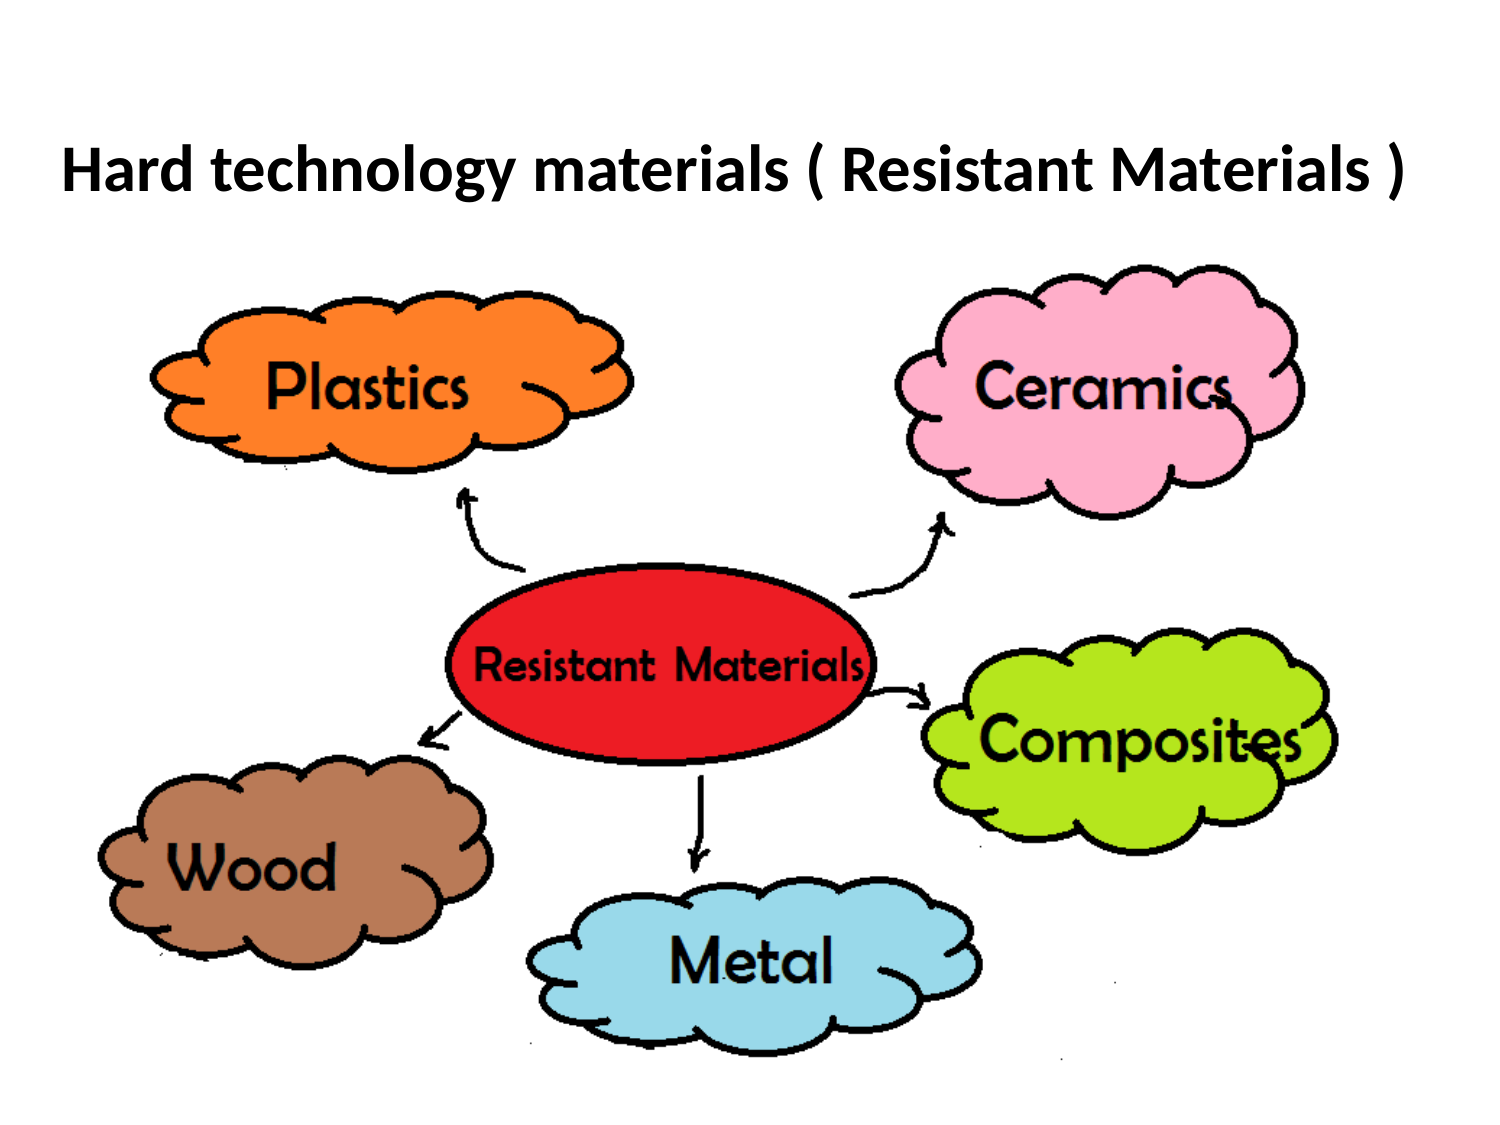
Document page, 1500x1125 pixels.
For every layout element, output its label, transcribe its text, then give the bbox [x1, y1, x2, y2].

text_box Hard technology materials ( Resistant Materials ) [47, 125, 1460, 213]
picture [95, 259, 1359, 1092]
